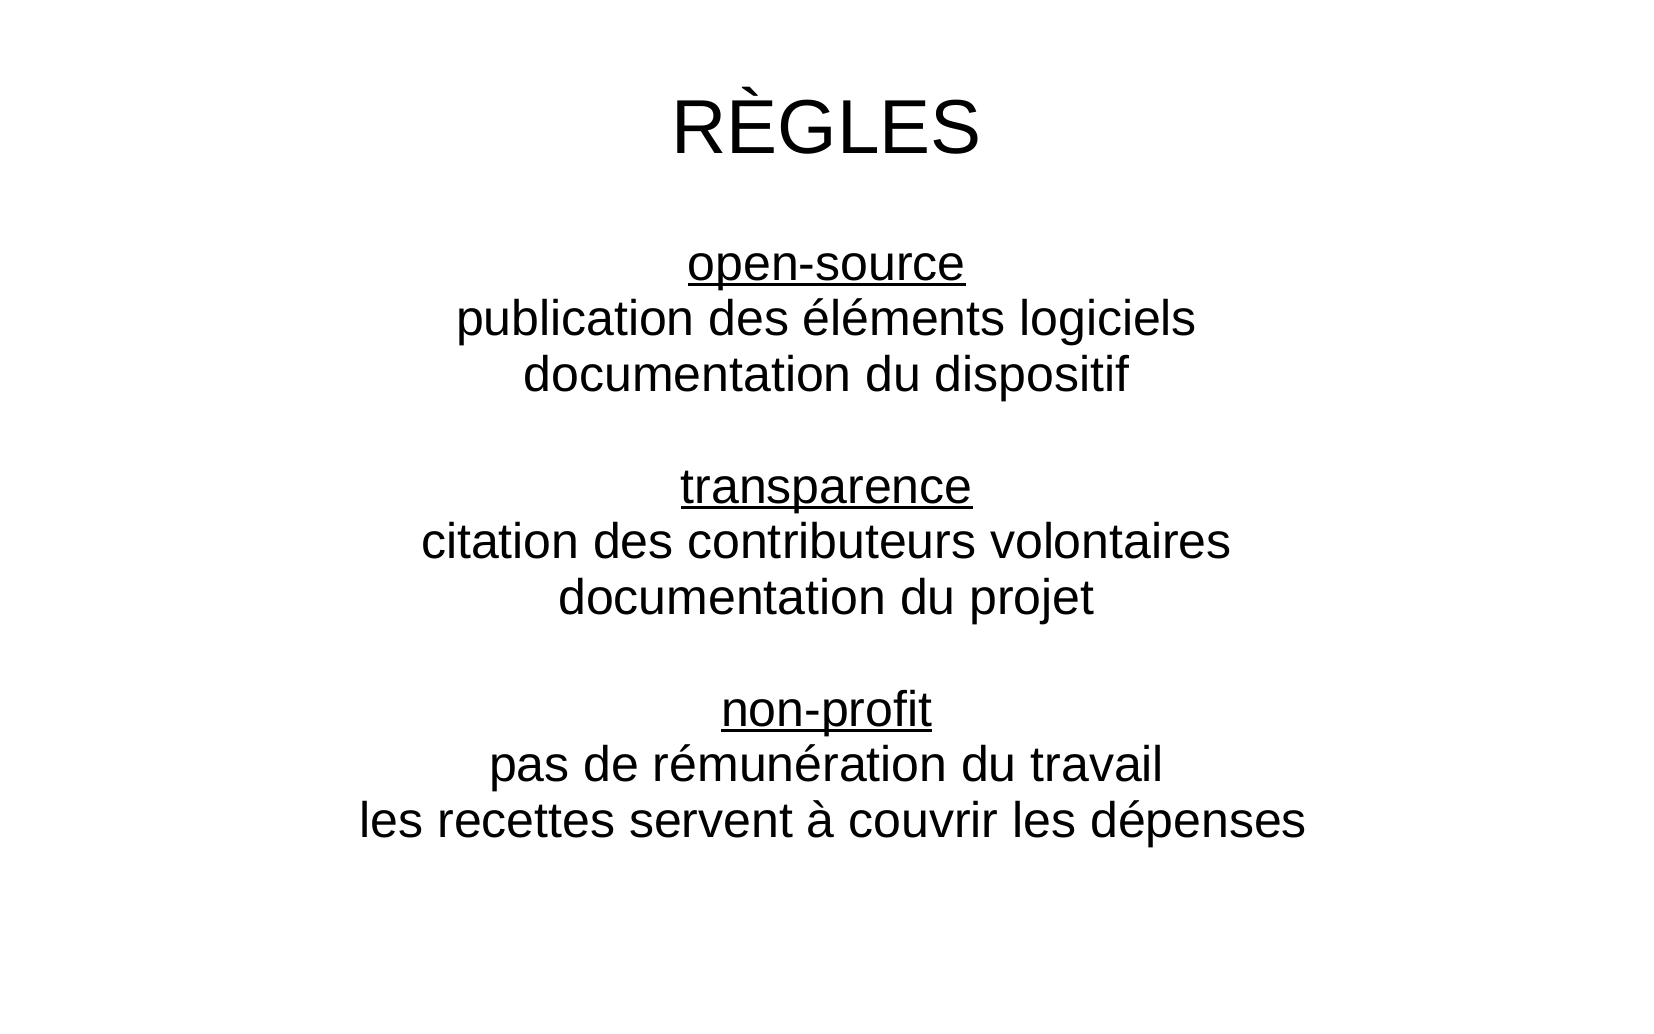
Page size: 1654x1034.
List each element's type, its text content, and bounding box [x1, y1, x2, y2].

title RÈGLES [82, 41, 1571, 214]
subtitle open-source publication des éléments logiciels documentation du dispositif transparence citation des contributeurs volontaires documentation du projet non-profit pas de rémunération du travail les recettes servent à couvrir les dépenses [82, 234, 1571, 849]
